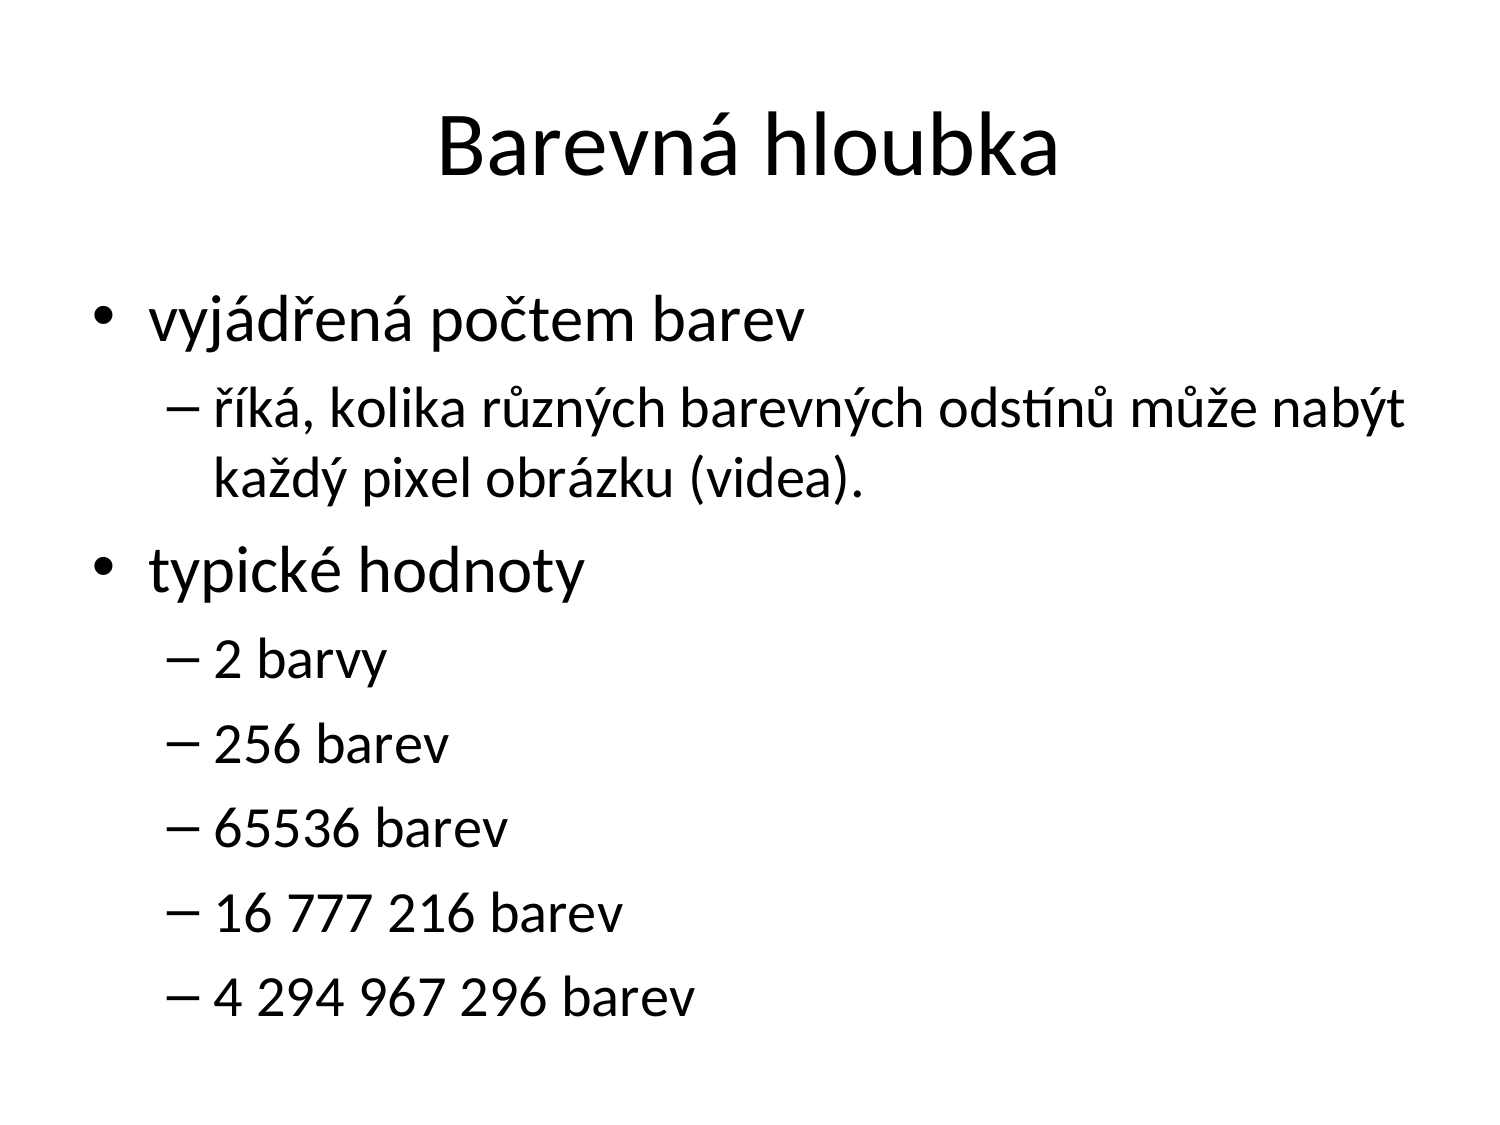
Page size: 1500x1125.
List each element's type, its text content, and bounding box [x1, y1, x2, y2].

list vyjádřená počtem barev říká, kolika různých barevných odstínů může nabýt každý pixel obrázku (videa). typické hodnoty 2 barvy 256 barev 65536 barev 16 777 216 barev 4 294 967 296 barev [76, 267, 1427, 1121]
title Barevná hloubka [75, 45, 1426, 233]
